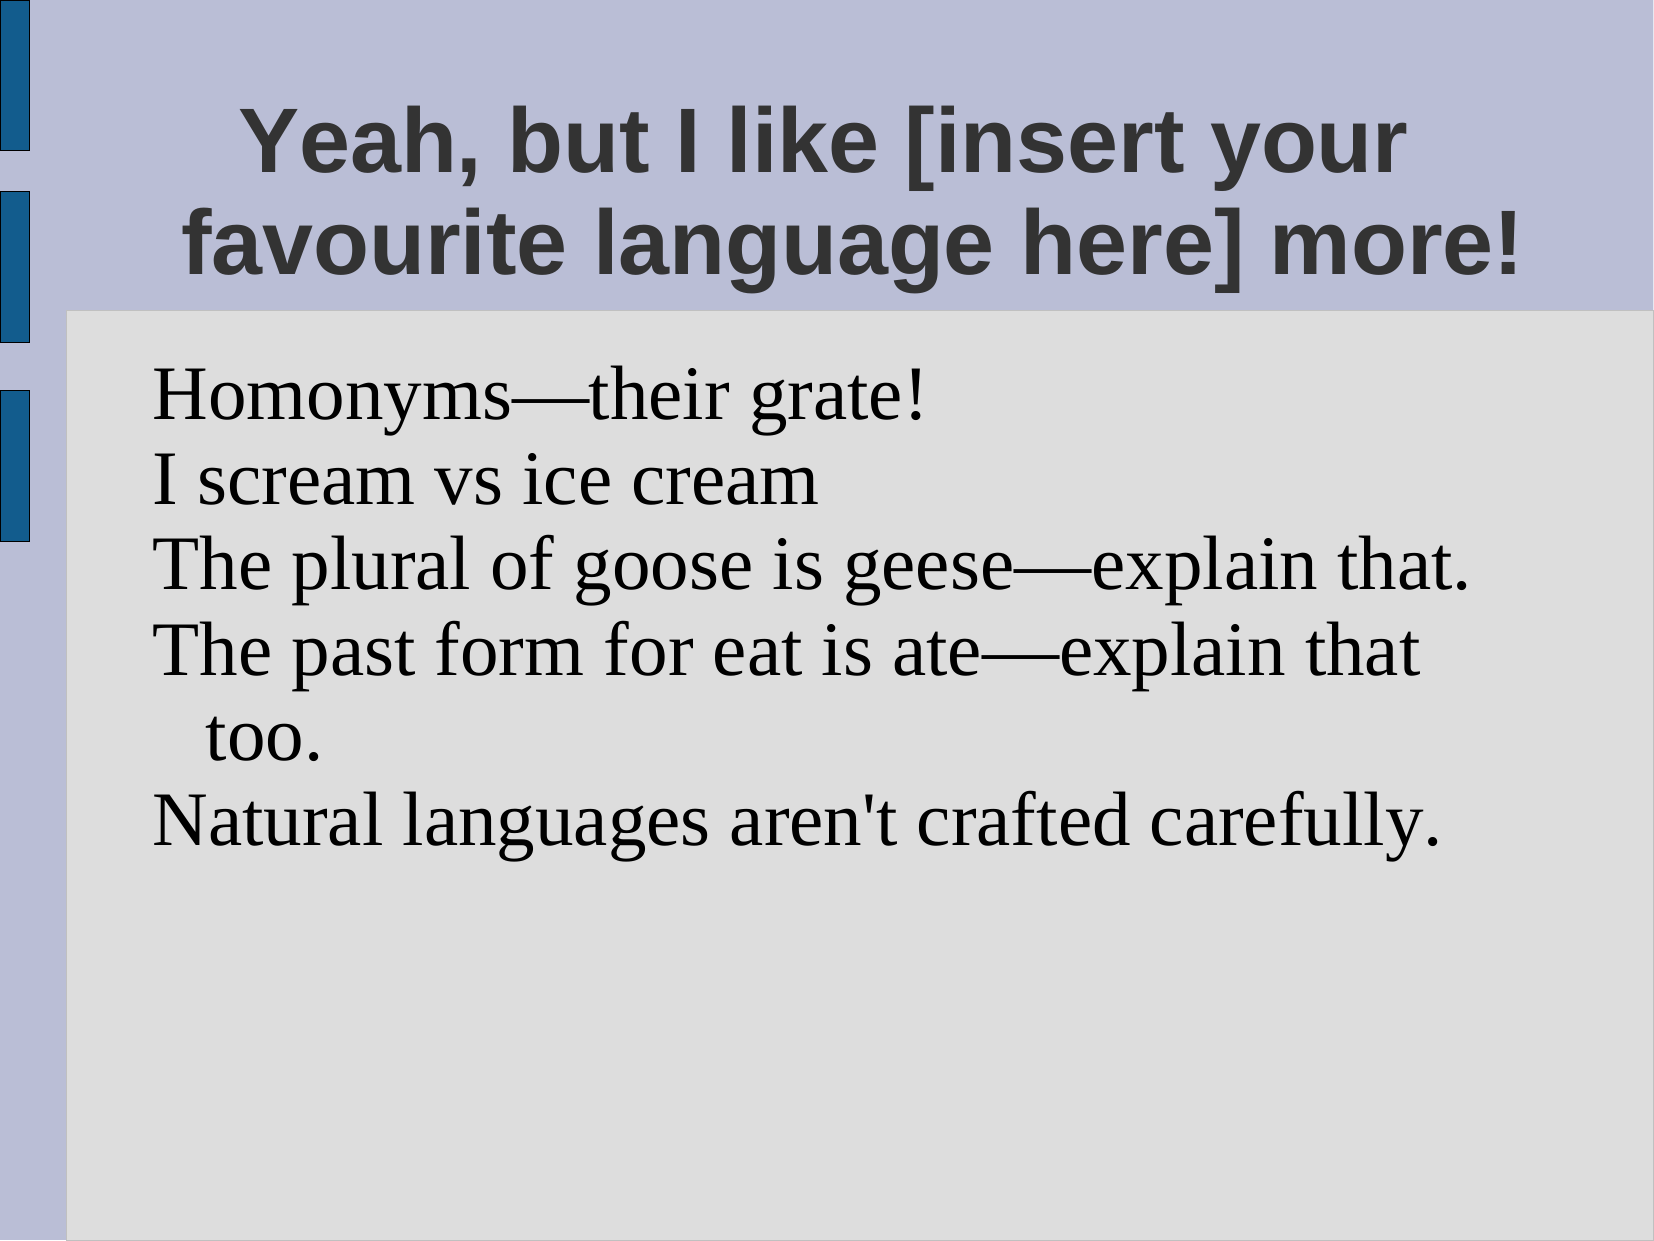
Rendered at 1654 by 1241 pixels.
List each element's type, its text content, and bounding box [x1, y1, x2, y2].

list Homonyms—their grate! I scream vs ice cream The plural of goose is geese—explain that. The past form for eat is ate—explain that too. Natural languages aren't crafted carefully. [135, 350, 1516, 1133]
title Yeah, but I like [insert your favourite language here] more! [118, 88, 1531, 296]
